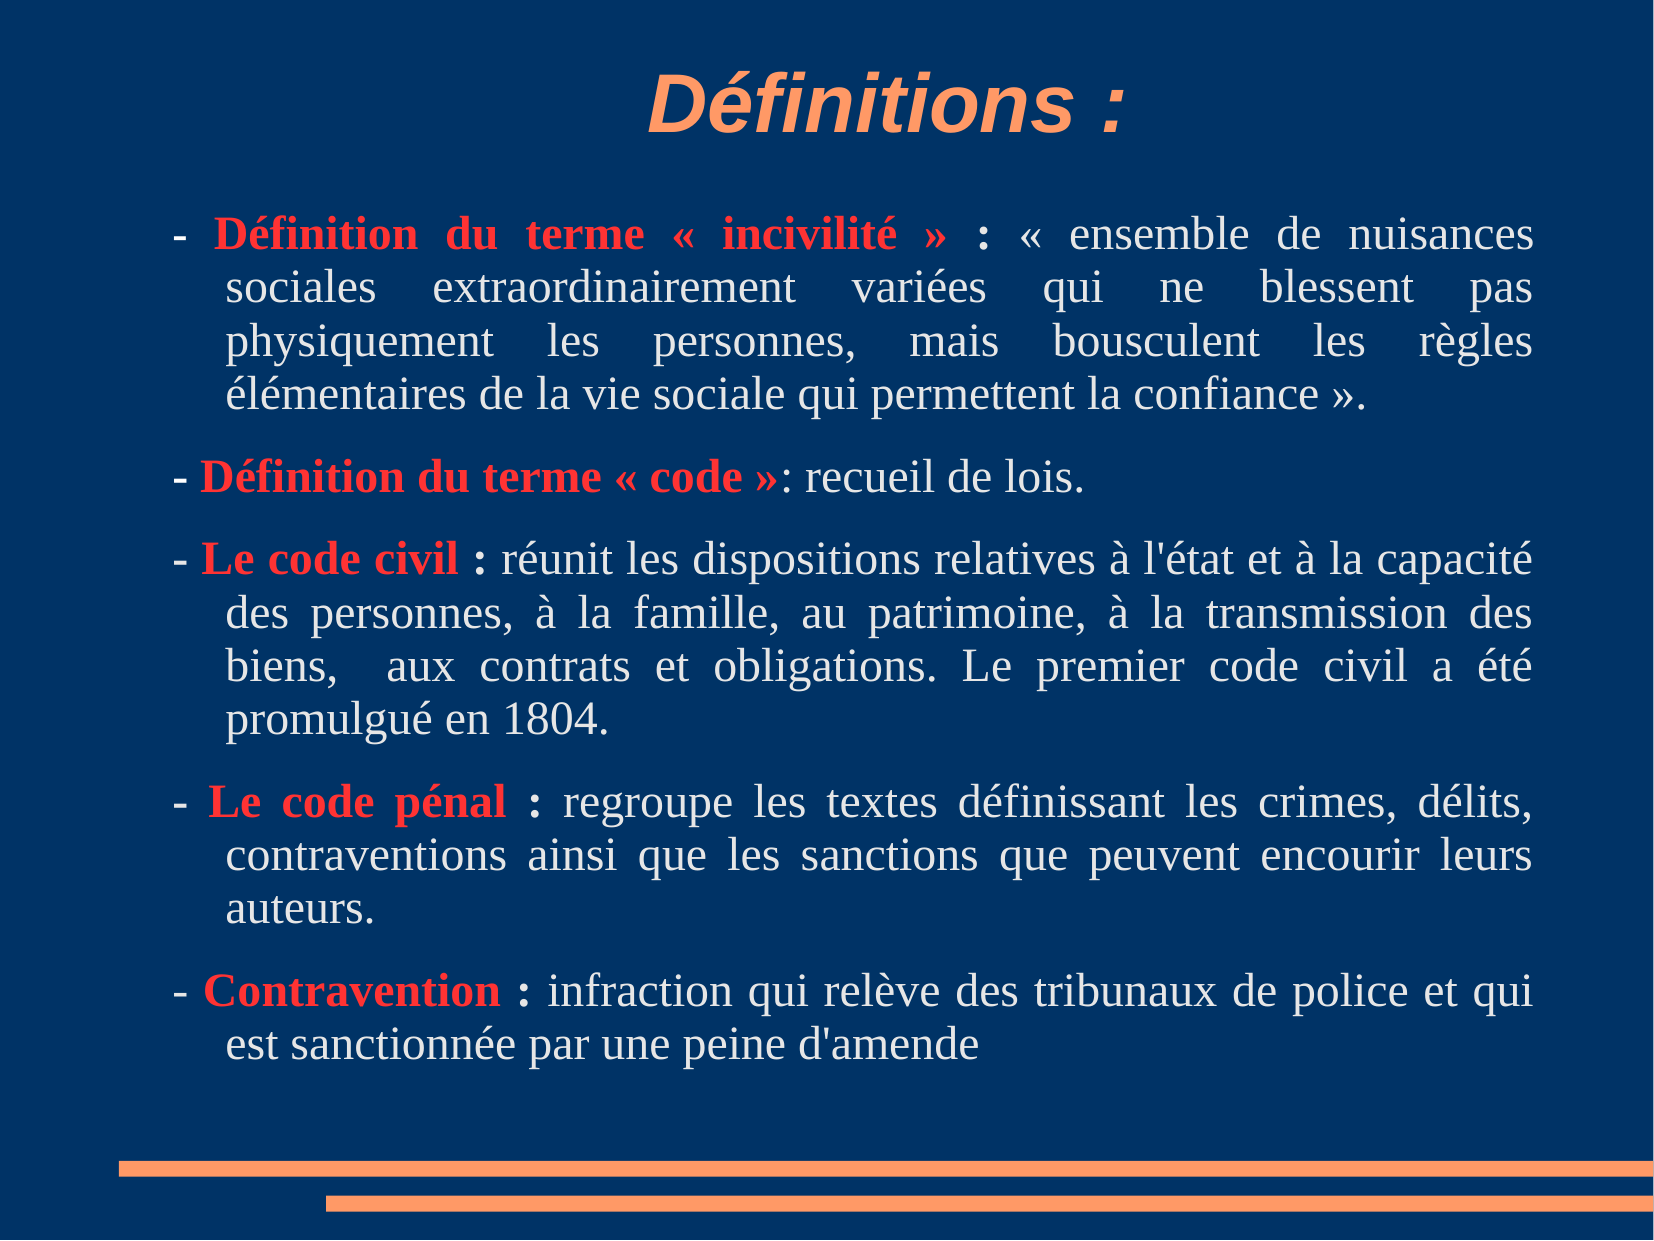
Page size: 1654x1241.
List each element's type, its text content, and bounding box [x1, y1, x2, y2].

title Définitions : [60, 0, 1506, 208]
list - Définition du terme « incivilité » : « ensemble de nuisances sociales extraordinairement variées qui ne blessent pas physiquement les personnes, mais bousculent les règles élémentaires de la vie sociale qui permettent la confiance ». - Définition du terme « code »: recueil de lois. - Le code civil : réunit les dispositions relatives à l'état et à la capacité des personnes, à la famille, au patrimoine, à la transmission des biens, aux contrats et obligations. Le premier code civil a été promulgué en 1804. - Le code pénal : regroupe les textes définissant les crimes, délits, contraventions ainsi que les sanctions que peuvent encourir leurs auteurs. - Contravention : infraction qui relève des tribunaux de police et qui est sanctionnée par une peine d'amende [154, 206, 1536, 1166]
